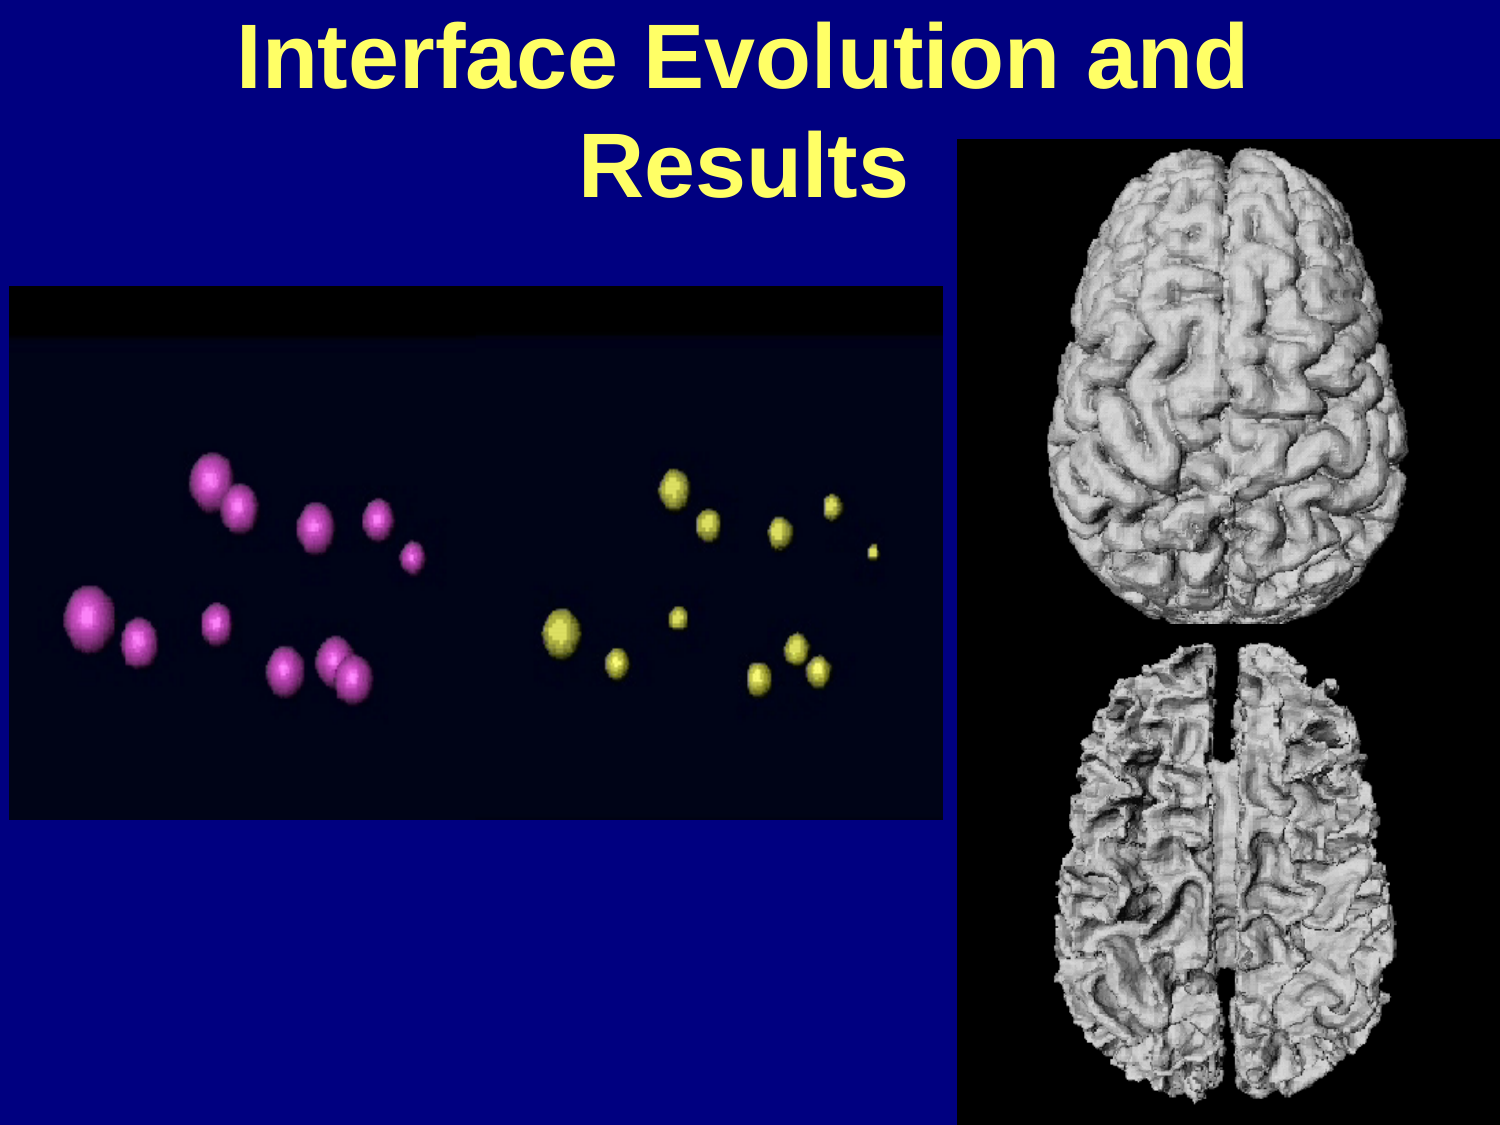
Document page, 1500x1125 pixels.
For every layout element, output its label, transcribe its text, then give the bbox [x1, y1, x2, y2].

picture [9, 286, 943, 820]
picture [957, 139, 1500, 1125]
title Interface Evolution and Results [99, 0, 1388, 225]
